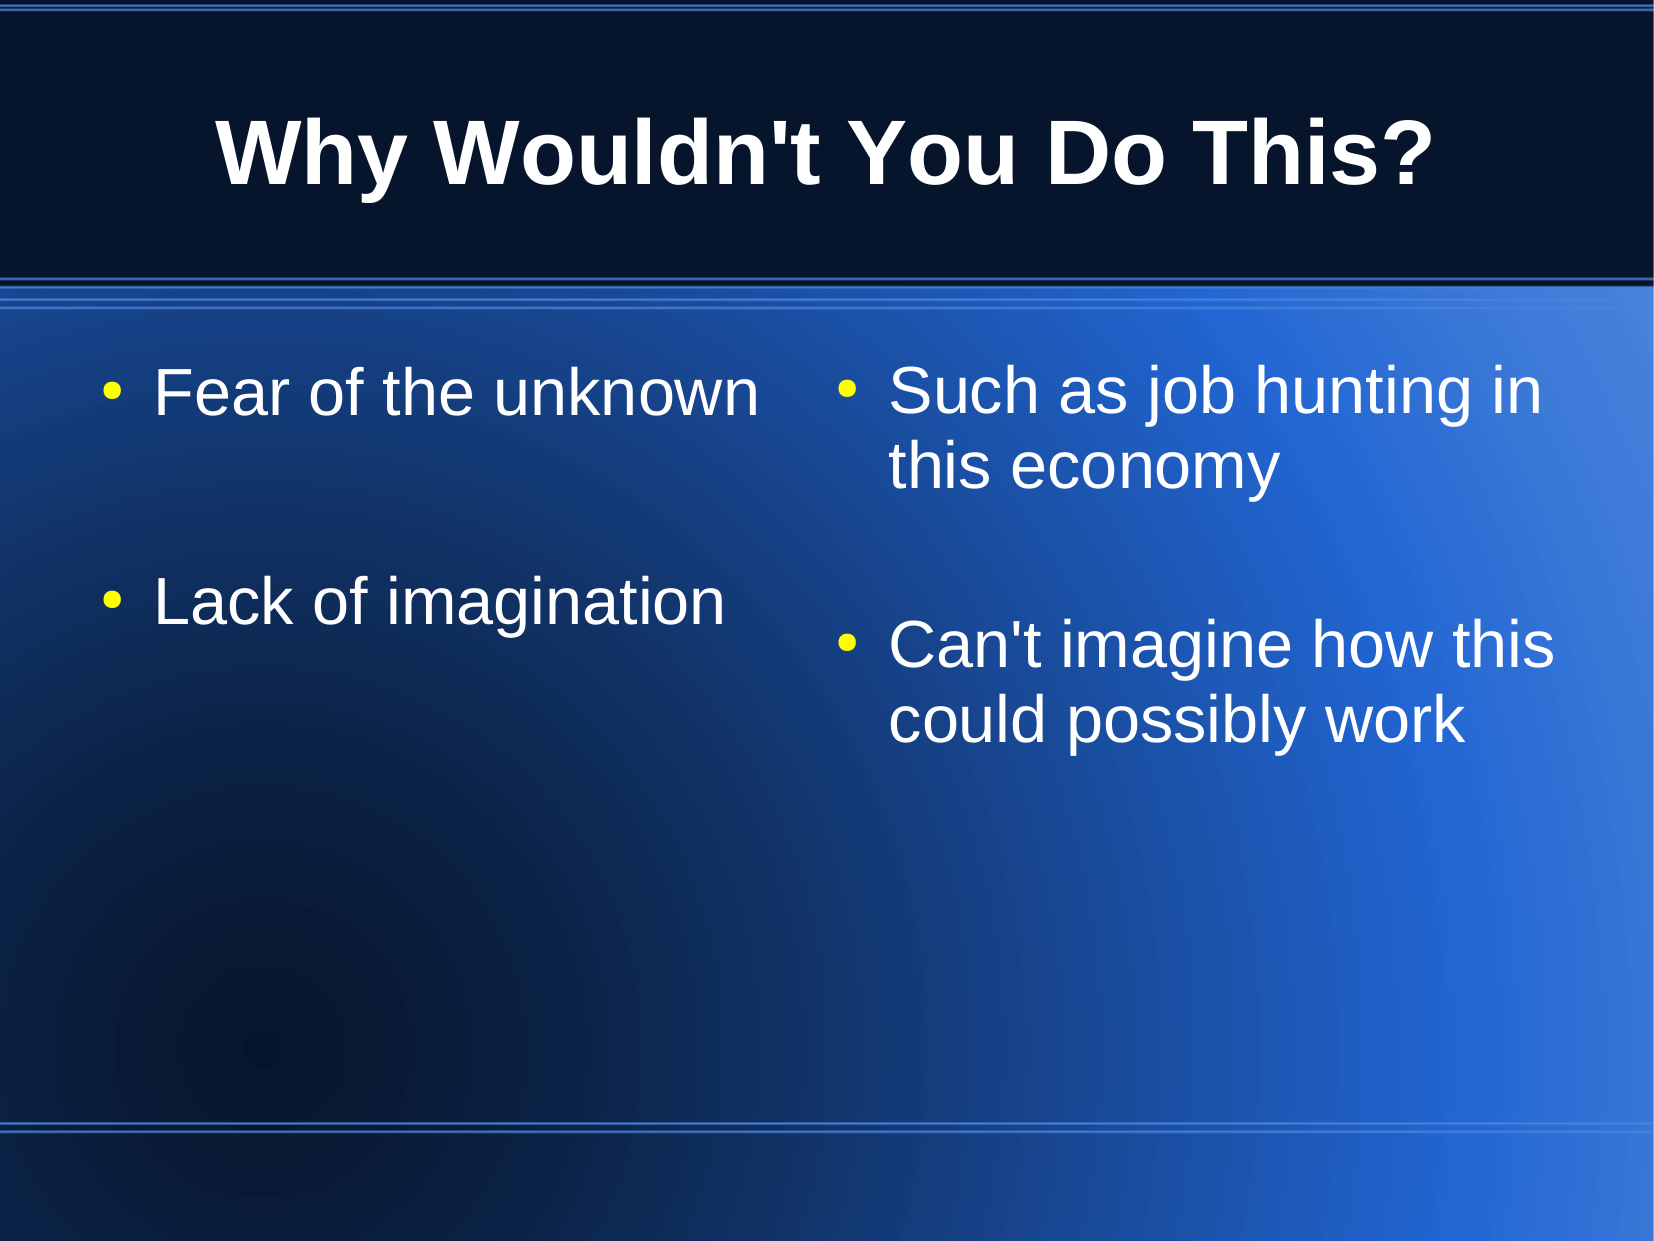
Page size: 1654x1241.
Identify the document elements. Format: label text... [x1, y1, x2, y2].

picture [0, 0, 1654, 1241]
list Such as job hunting in this economy Can't imagine how this could possibly work [817, 353, 1560, 1041]
list Fear of the unknown Lack of imagination [82, 355, 826, 1043]
title Why Wouldn't You Do This? [82, 56, 1571, 250]
